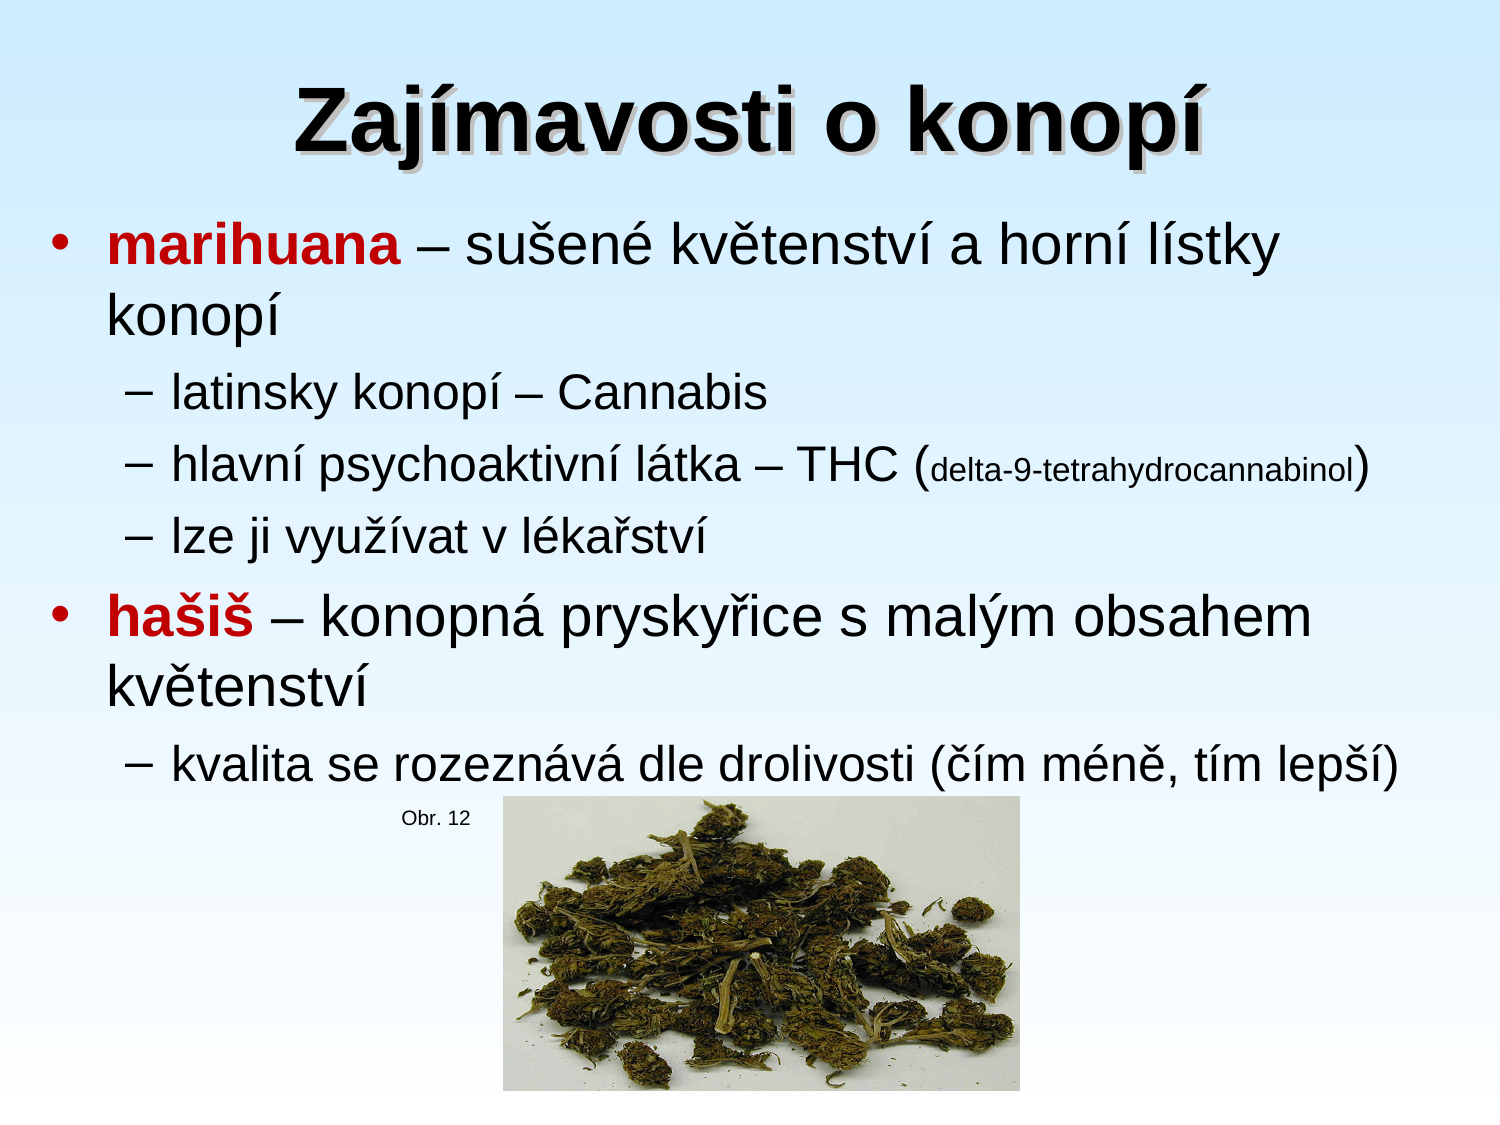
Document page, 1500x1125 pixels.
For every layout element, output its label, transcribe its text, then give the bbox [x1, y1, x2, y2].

picture [503, 796, 1020, 1091]
list marihuana – sušené květenství a horní lístky konopí latinsky konopí – Cannabis hlavní psychoaktivní látka – THC (delta-9-tetrahydrocannabinol) lze ji využívat v lékařství hašiš – konopná pryskyřice s malým obsahem květenství kvalita se rozeznává dle drolivosti (čím méně, tím lepší) [35, 199, 1471, 833]
title Zajímavosti o konopí [75, 45, 1426, 185]
text_box Obr. 12 [386, 796, 551, 838]
